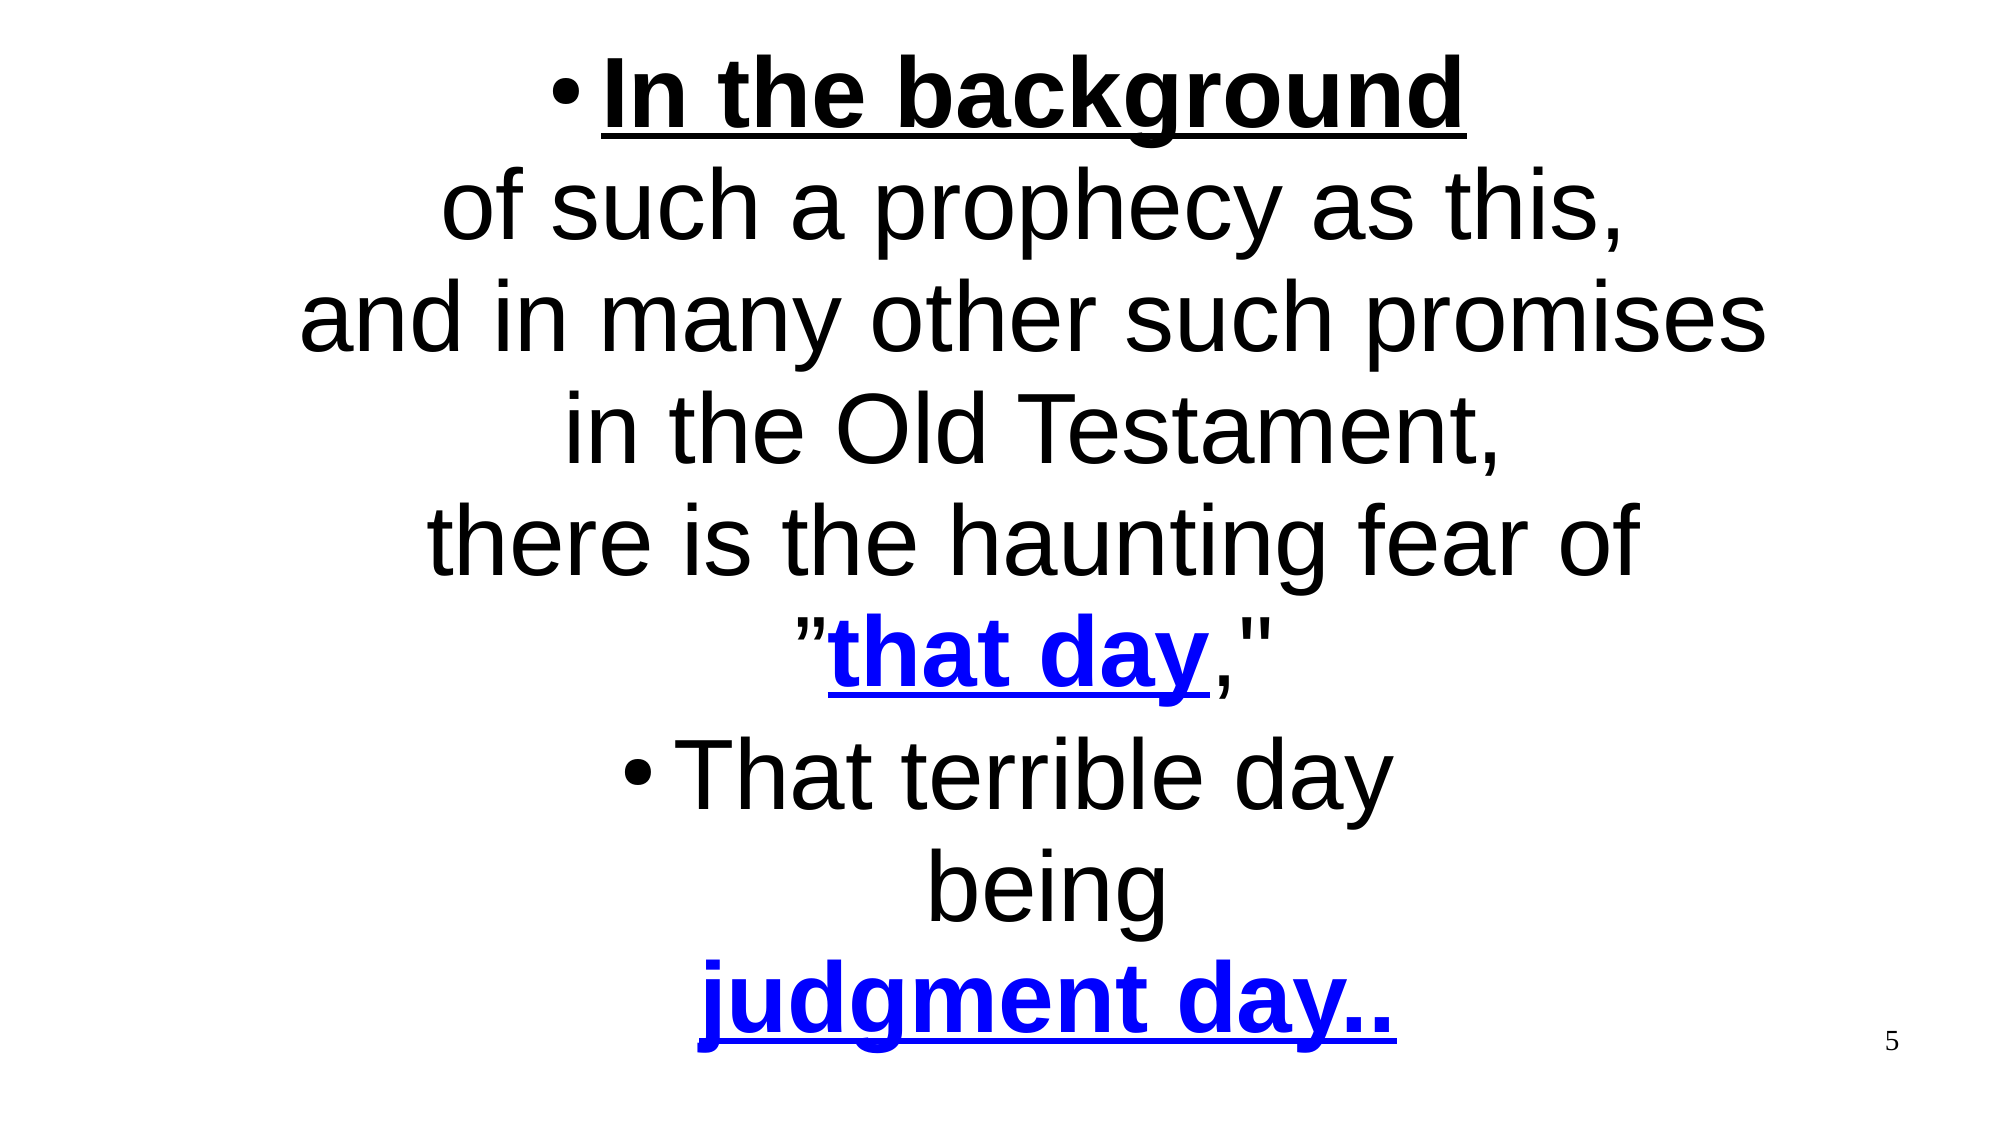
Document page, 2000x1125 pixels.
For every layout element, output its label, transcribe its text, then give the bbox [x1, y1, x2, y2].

list In the background of such a prophecy as this, and in many other such promises in the Old Testament, there is the haunting fear of ”that day," That terrible day being judgment day.. [37, 37, 1988, 1088]
